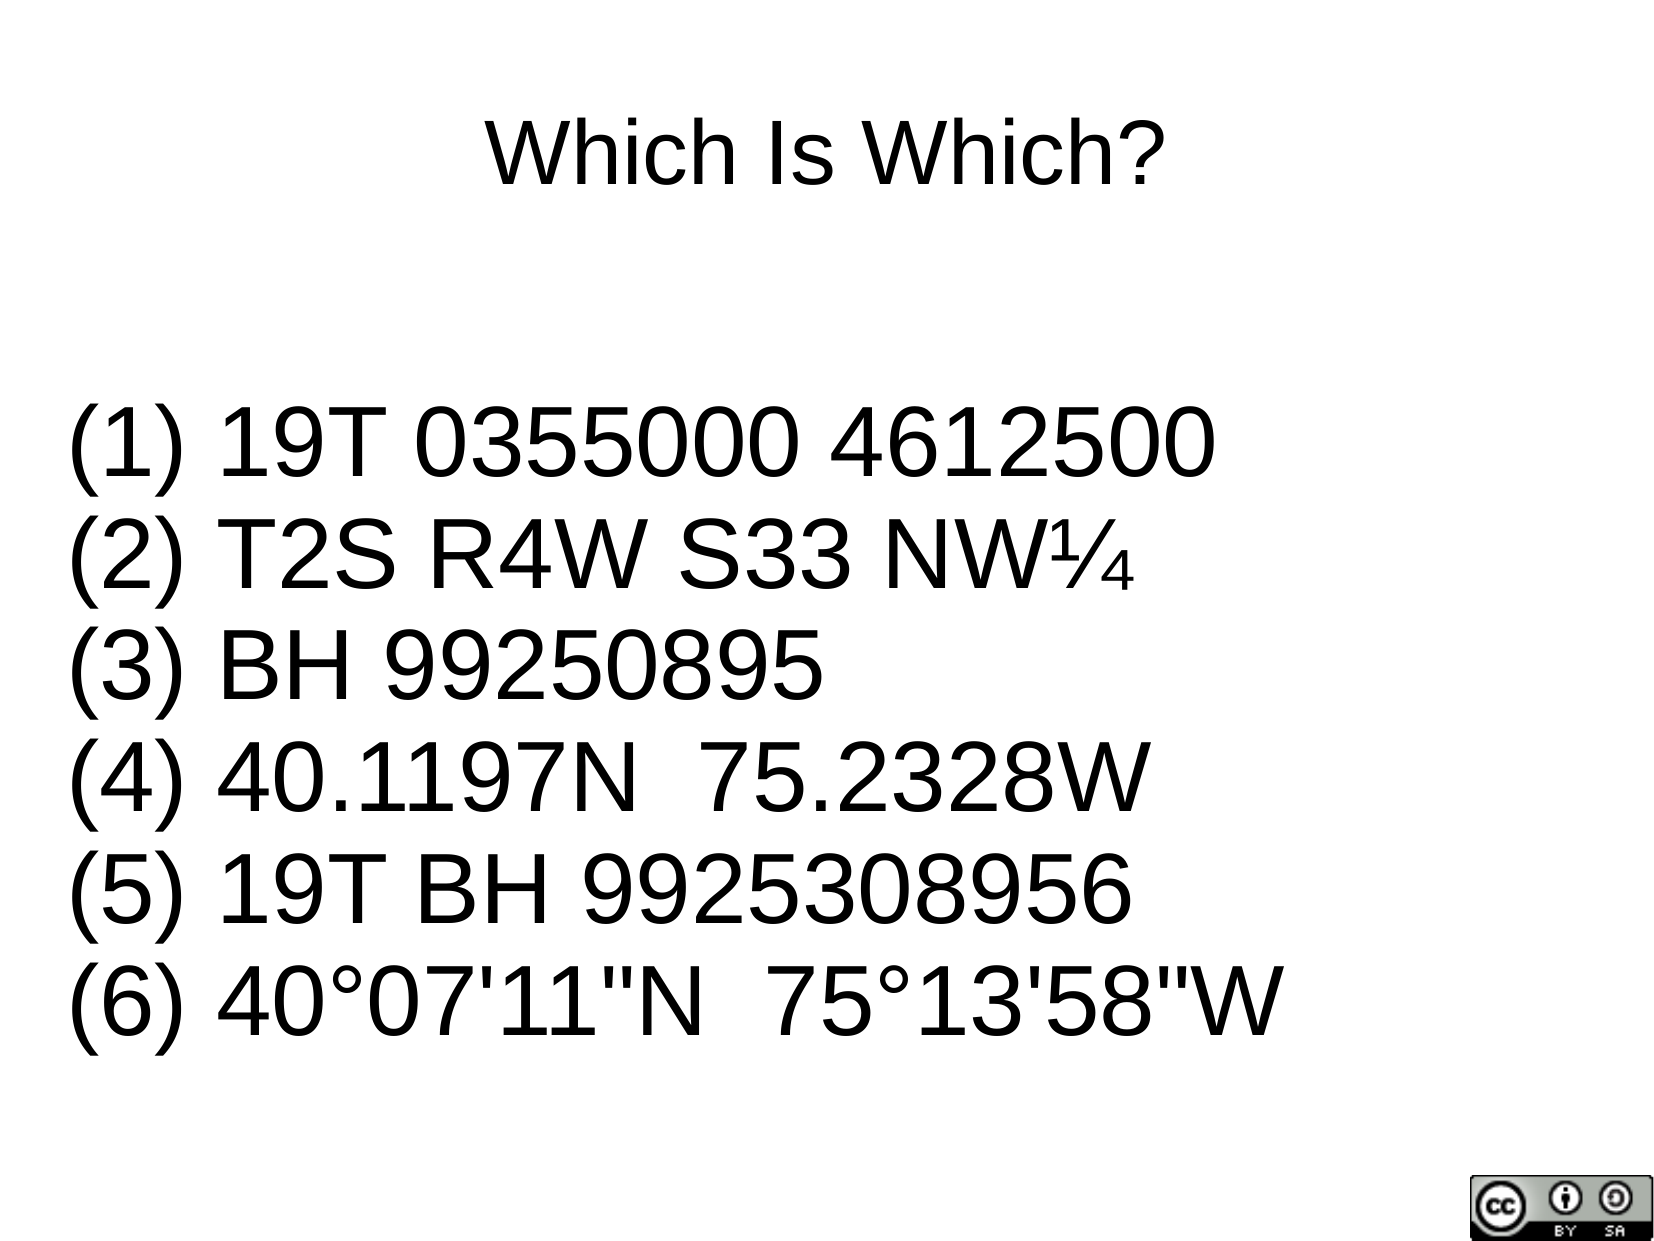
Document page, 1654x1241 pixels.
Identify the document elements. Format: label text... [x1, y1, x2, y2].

picture [1470, 1175, 1654, 1241]
text_box (1) 19T 0355000 4612500 (2) T2S R4W S33 NW¼ (3) BH 99250895 (4) 40.1197N 75.2328W (5) 19T BH 9925308956 (6) 40°07'11"N 75°13'58"W [51, 378, 1491, 1064]
title Which Is Which? [82, 48, 1571, 258]
